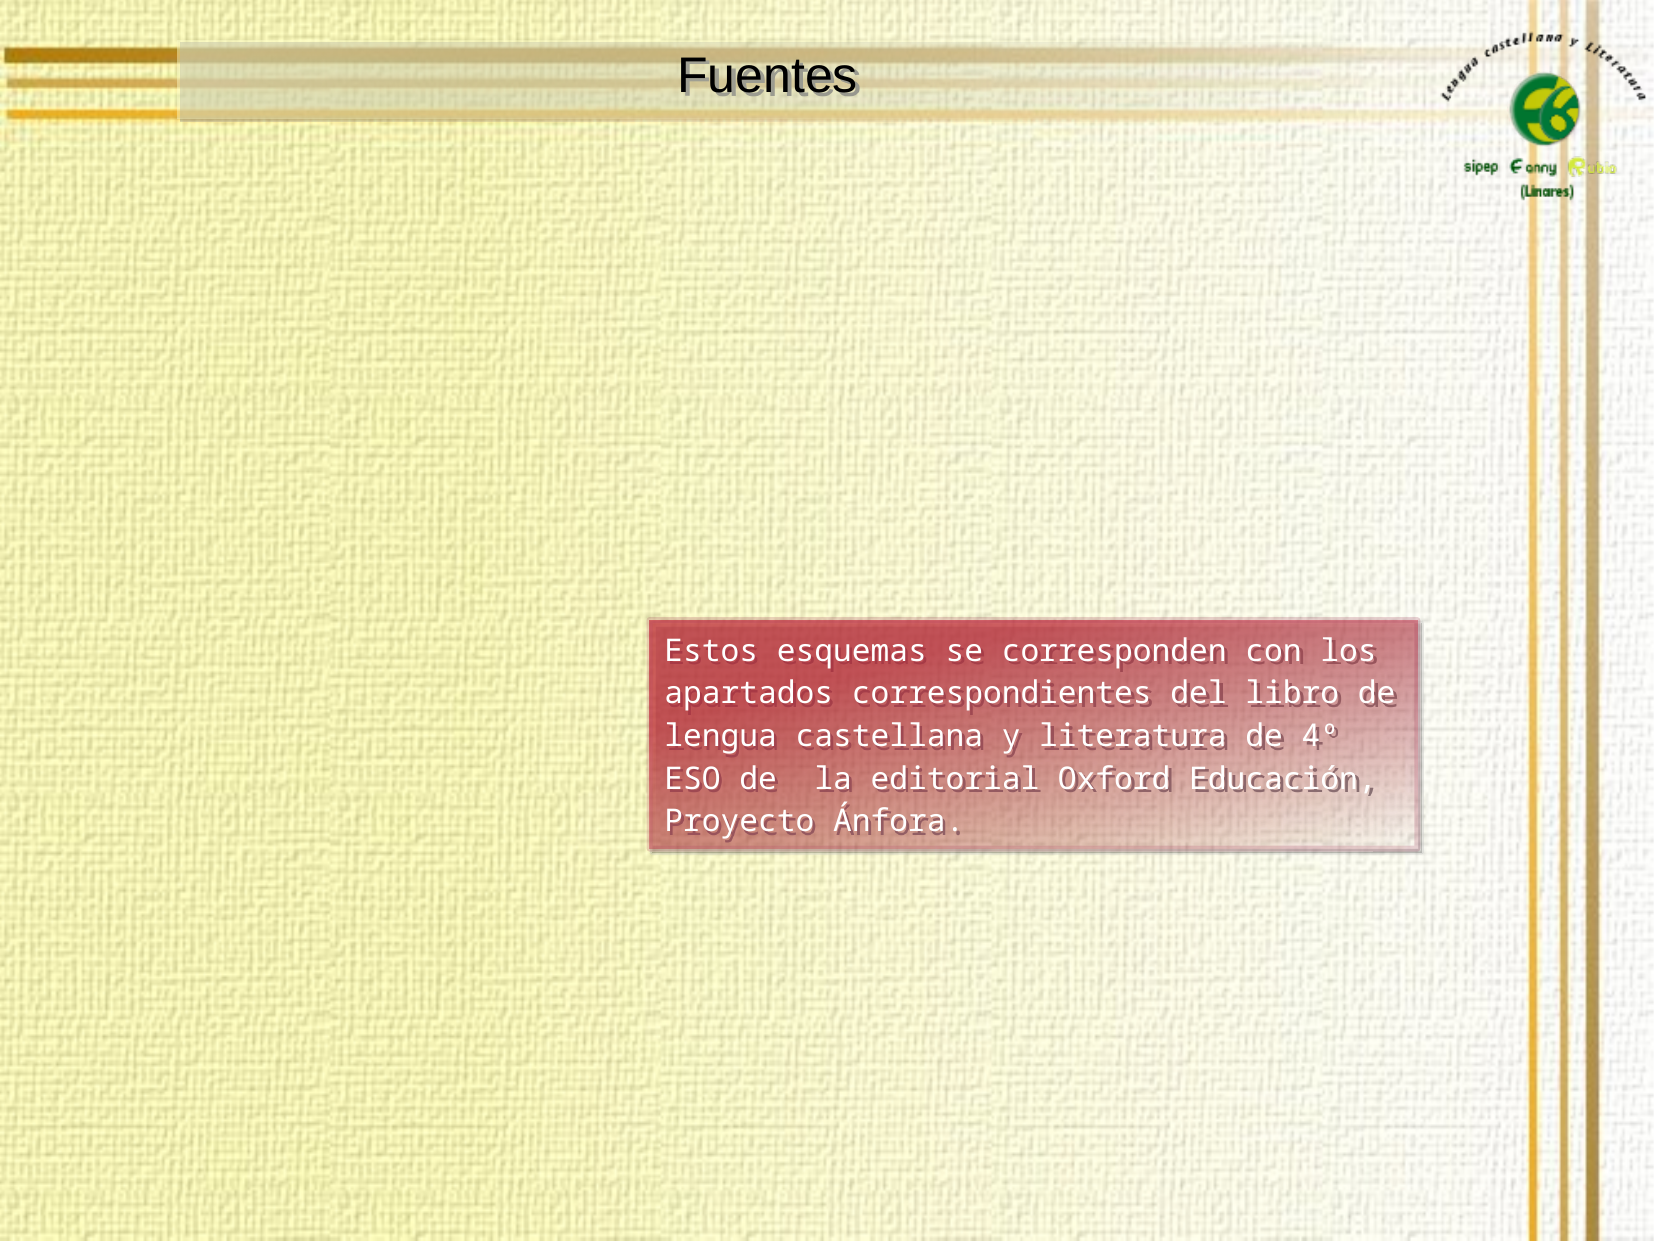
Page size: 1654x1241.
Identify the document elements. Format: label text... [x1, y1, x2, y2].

picture [0, 0, 1654, 1241]
text_box Fuentes [177, 40, 1359, 119]
text_box Estos esquemas se corresponden con los apartados correspondientes del libro de lengua castellana y literatura de 4º ESO de la editorial Oxford Educación, Proyecto Ánfora. [649, 620, 1418, 792]
